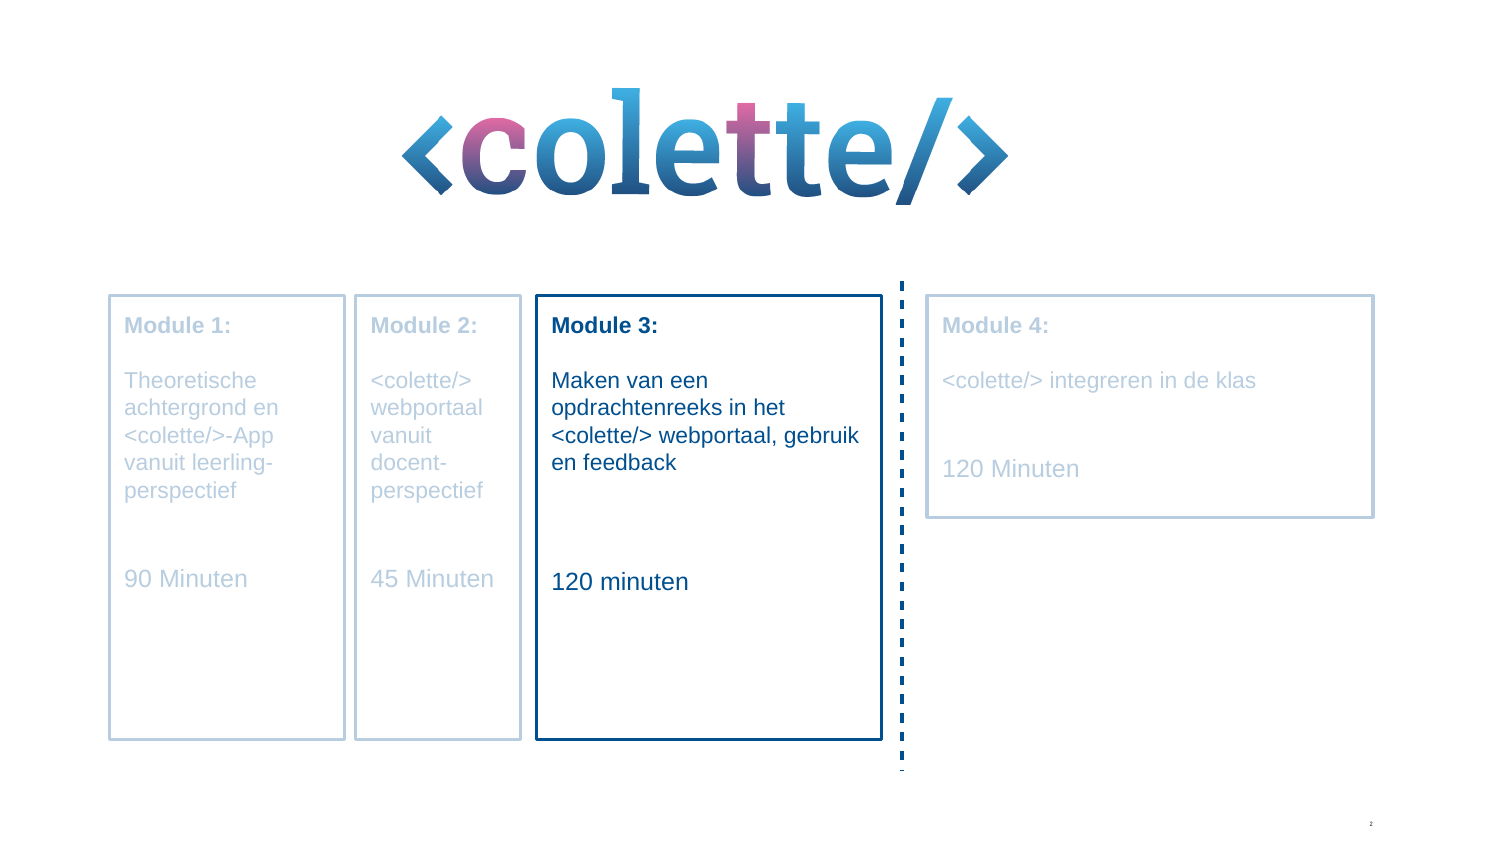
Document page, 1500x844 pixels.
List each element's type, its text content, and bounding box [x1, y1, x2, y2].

text_box Module 3: Maken van een opdrachtenreeks in het <colette/> webportaal, gebruik en feedback 120 minuten [536, 295, 882, 740]
picture [306, 13, 1103, 279]
text_box [908, 285, 1430, 813]
text_box [80, 279, 526, 807]
text_box 2 [1364, 819, 1478, 833]
